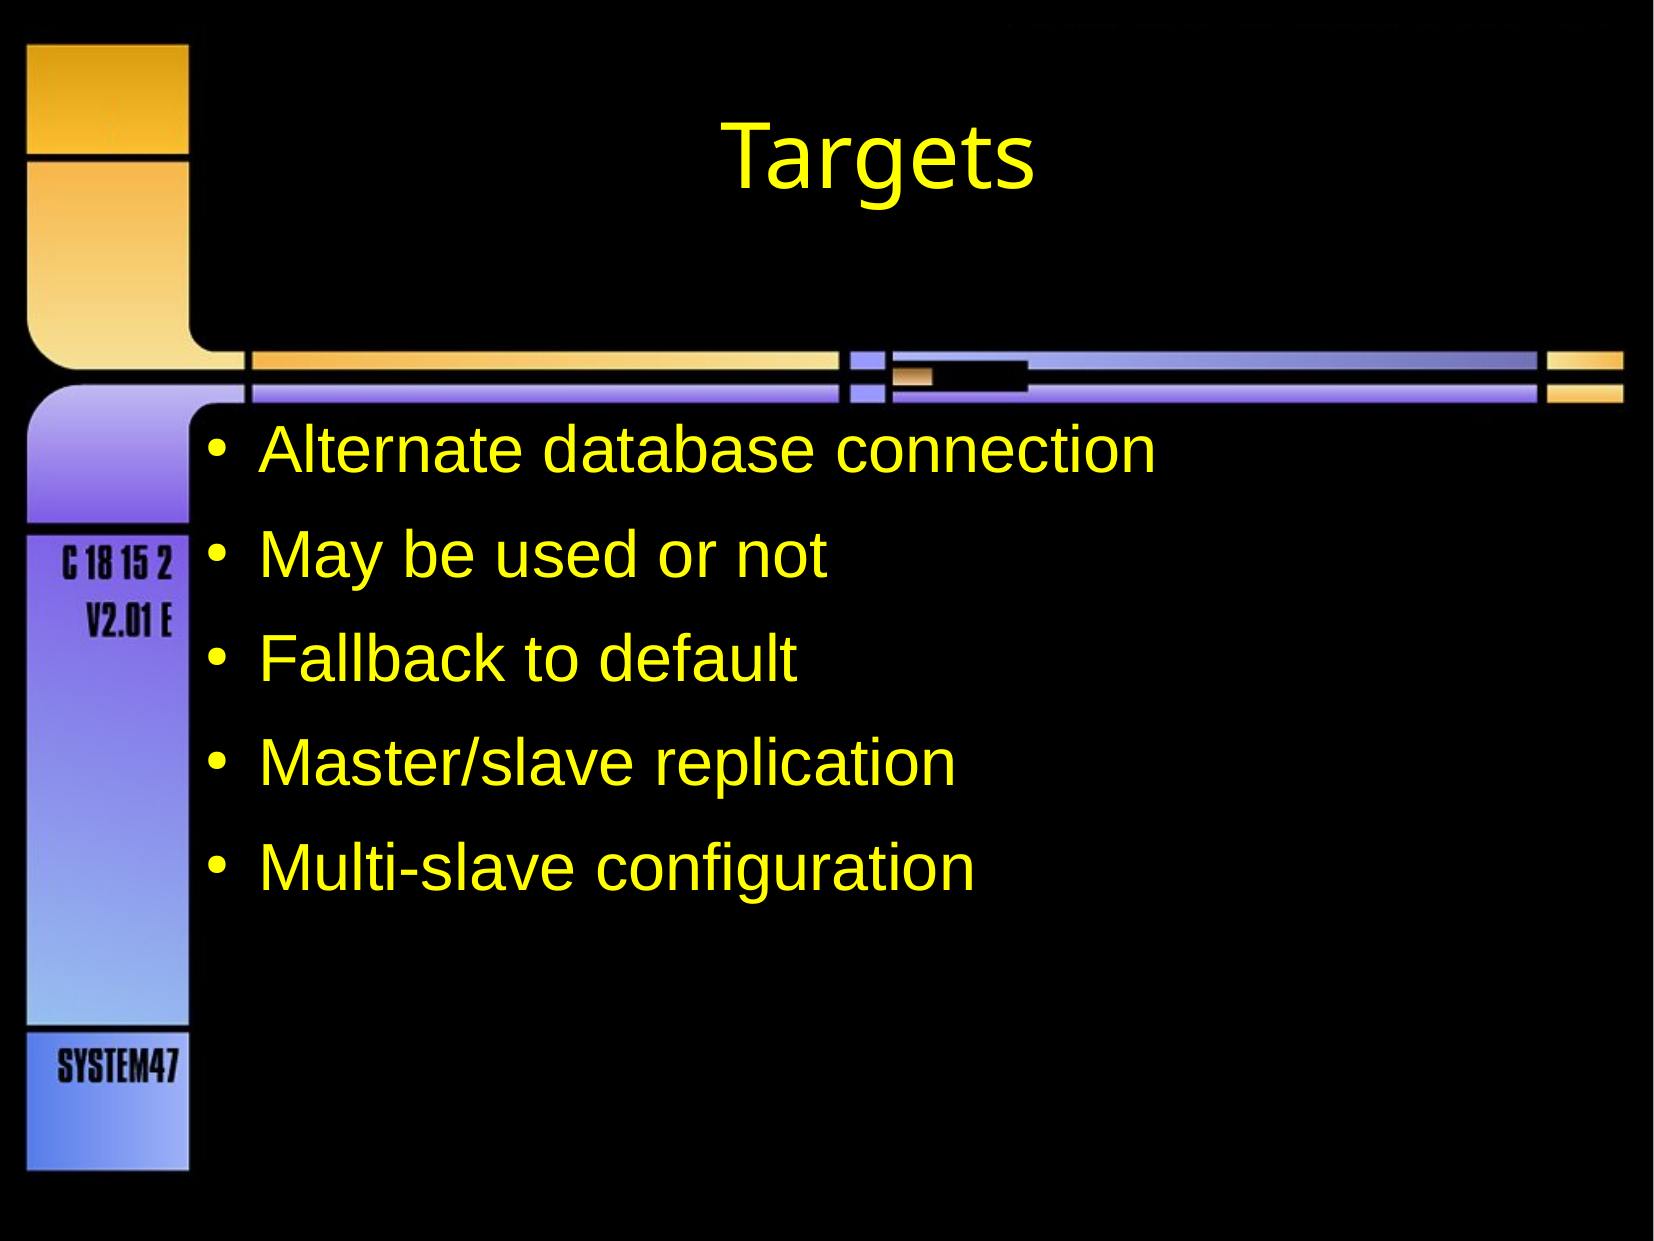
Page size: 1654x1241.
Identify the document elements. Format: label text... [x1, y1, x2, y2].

picture [0, 0, 1654, 1241]
title Targets [187, 49, 1571, 257]
list Alternate database connection May be used or not Fallback to default Master/slave replication Multi-slave configuration [187, 412, 1571, 1109]
